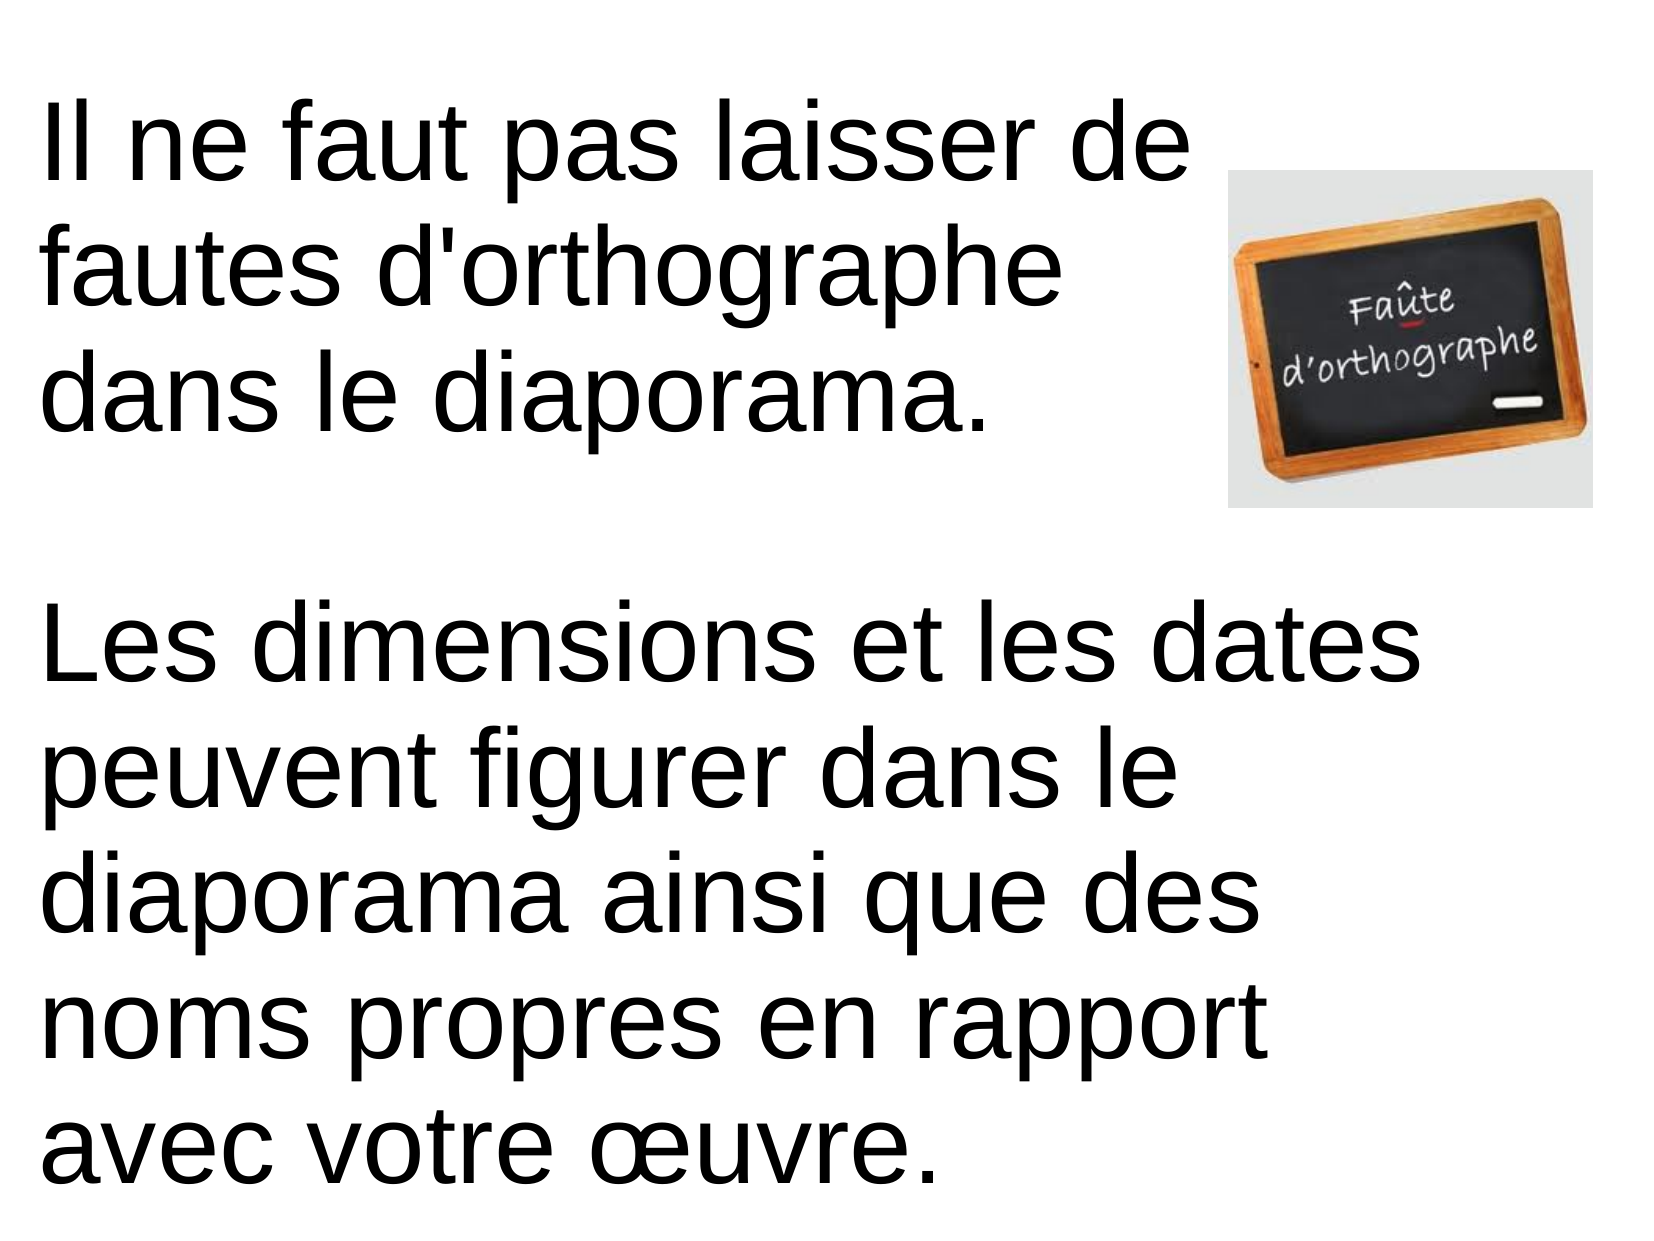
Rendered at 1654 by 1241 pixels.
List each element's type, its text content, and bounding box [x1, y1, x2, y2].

picture [1228, 170, 1593, 508]
text_box Il ne faut pas laisser de fautes d'orthographe dans le diaporama. Les dimensions et les dates peuvent figurer dans le diaporama ainsi que des noms propres en rapport avec votre œuvre. [23, 70, 1501, 1241]
